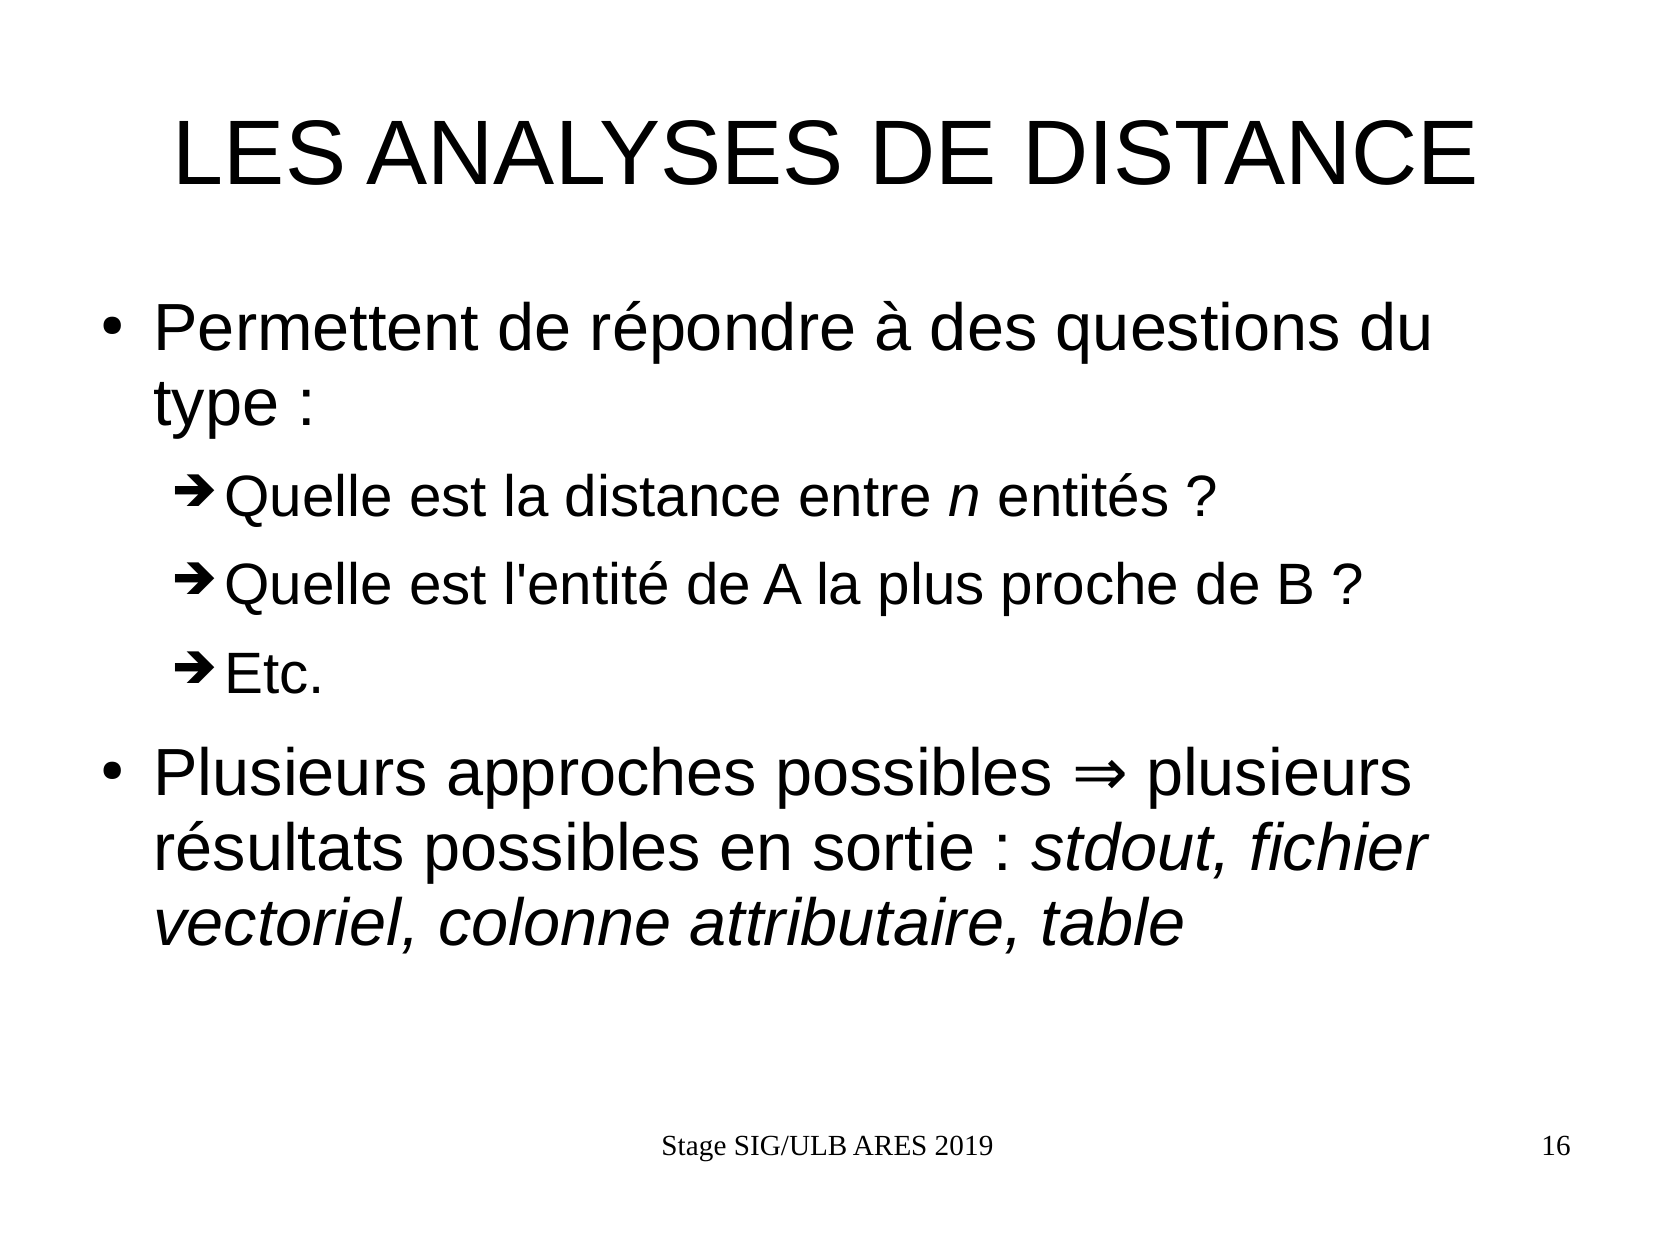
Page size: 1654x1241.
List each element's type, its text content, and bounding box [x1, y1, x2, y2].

title LES ANALYSES DE DISTANCE [82, 49, 1571, 257]
list Permettent de répondre à des questions du type : Quelle est la distance entre n entités ? Quelle est l'entité de A la plus proche de B ? Etc. Plusieurs approches possibles ⇒ plusieurs résultats possibles en sortie : stdout, fichier vectoriel, colonne attributaire, table [82, 290, 1571, 1010]
